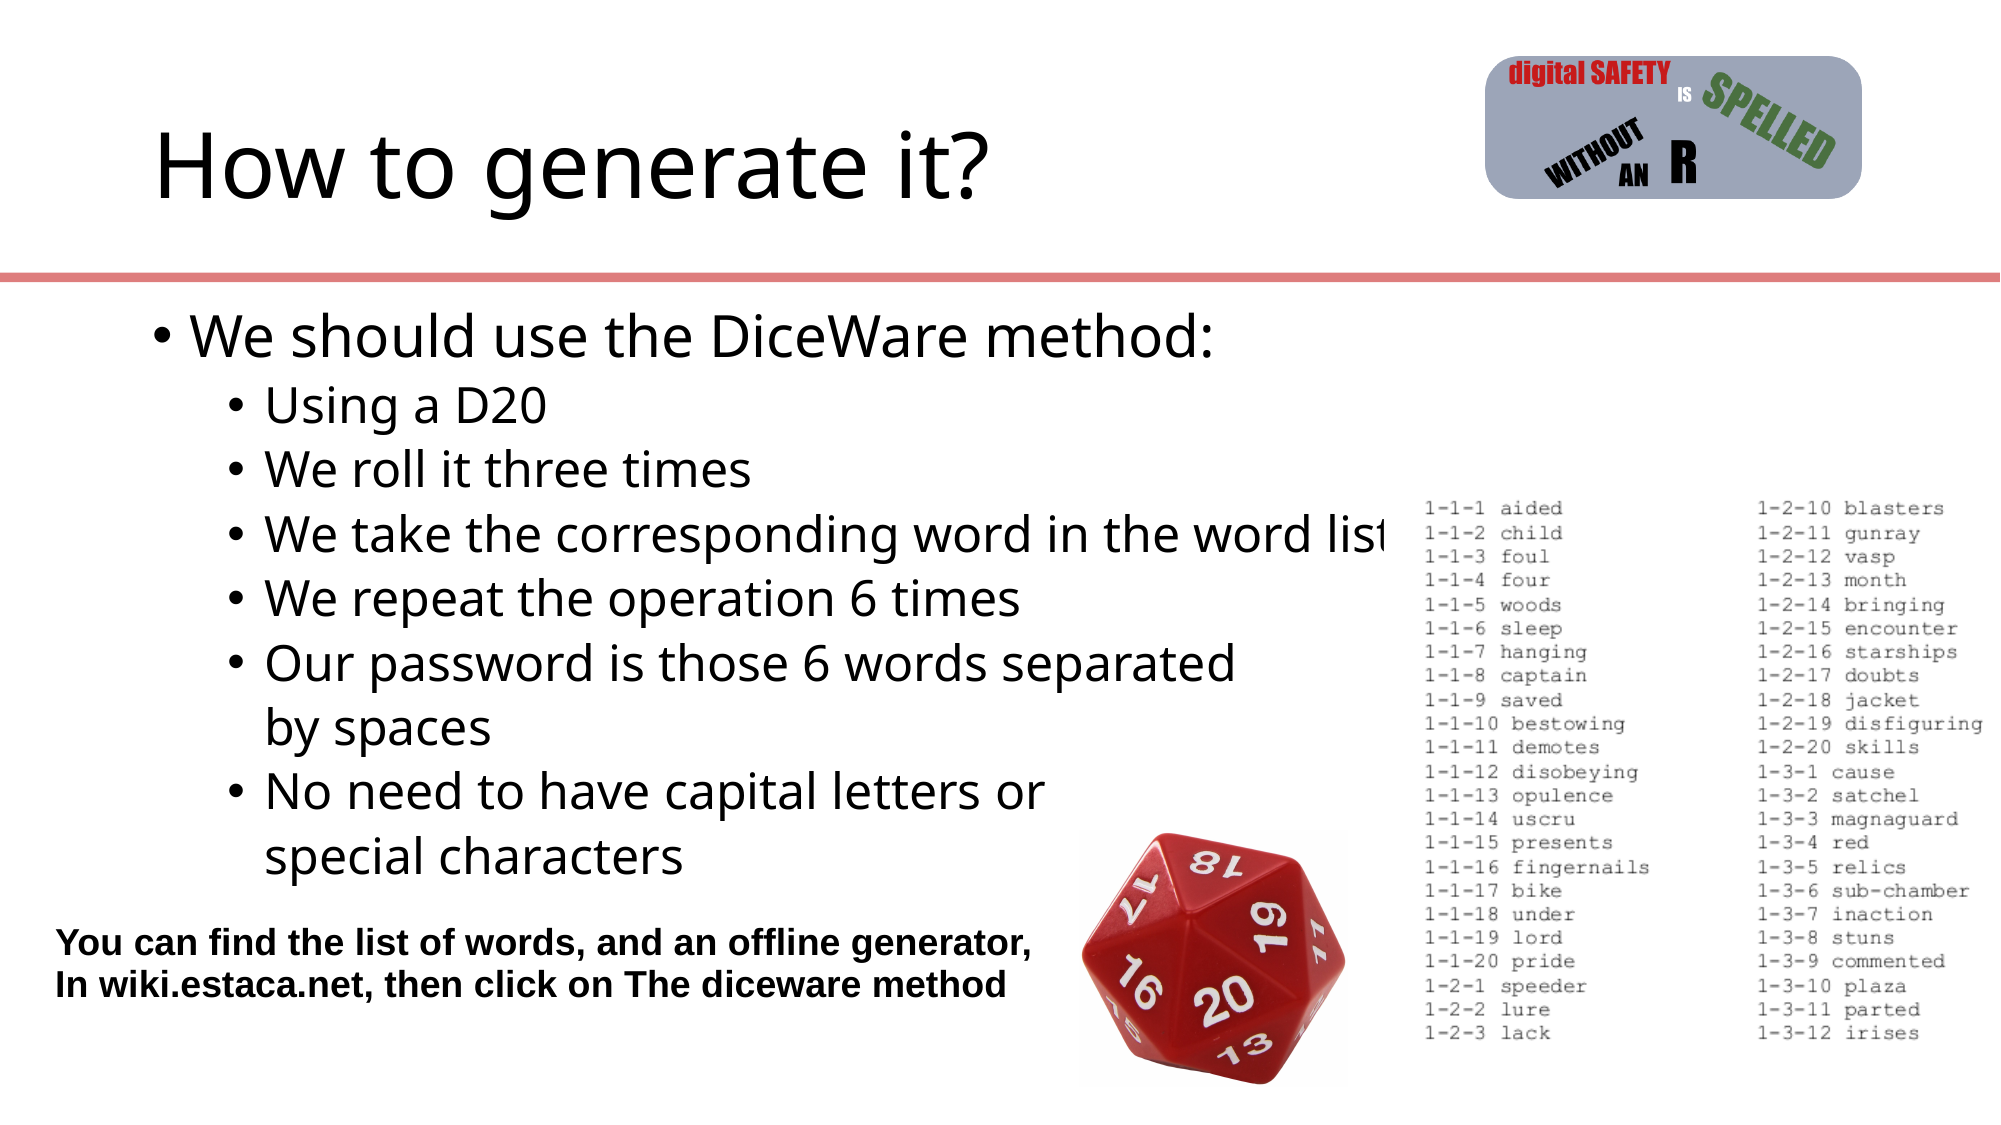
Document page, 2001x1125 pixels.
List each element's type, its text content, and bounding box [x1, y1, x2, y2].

picture [1383, 469, 2001, 1048]
picture [1079, 830, 1348, 1087]
list We should use the DiceWare method: Using a D20 We roll it three times We take the corresponding word in the word list We repeat the operation 6 times Our password is those 6 words separated by spaces No need to have capital letters or special characters [137, 299, 1863, 1014]
text_box You can find the list of words, and an offline generator, In wiki.estaca.net, then click on The diceware method [40, 914, 1049, 1014]
title How to generate it? [137, 59, 1863, 278]
